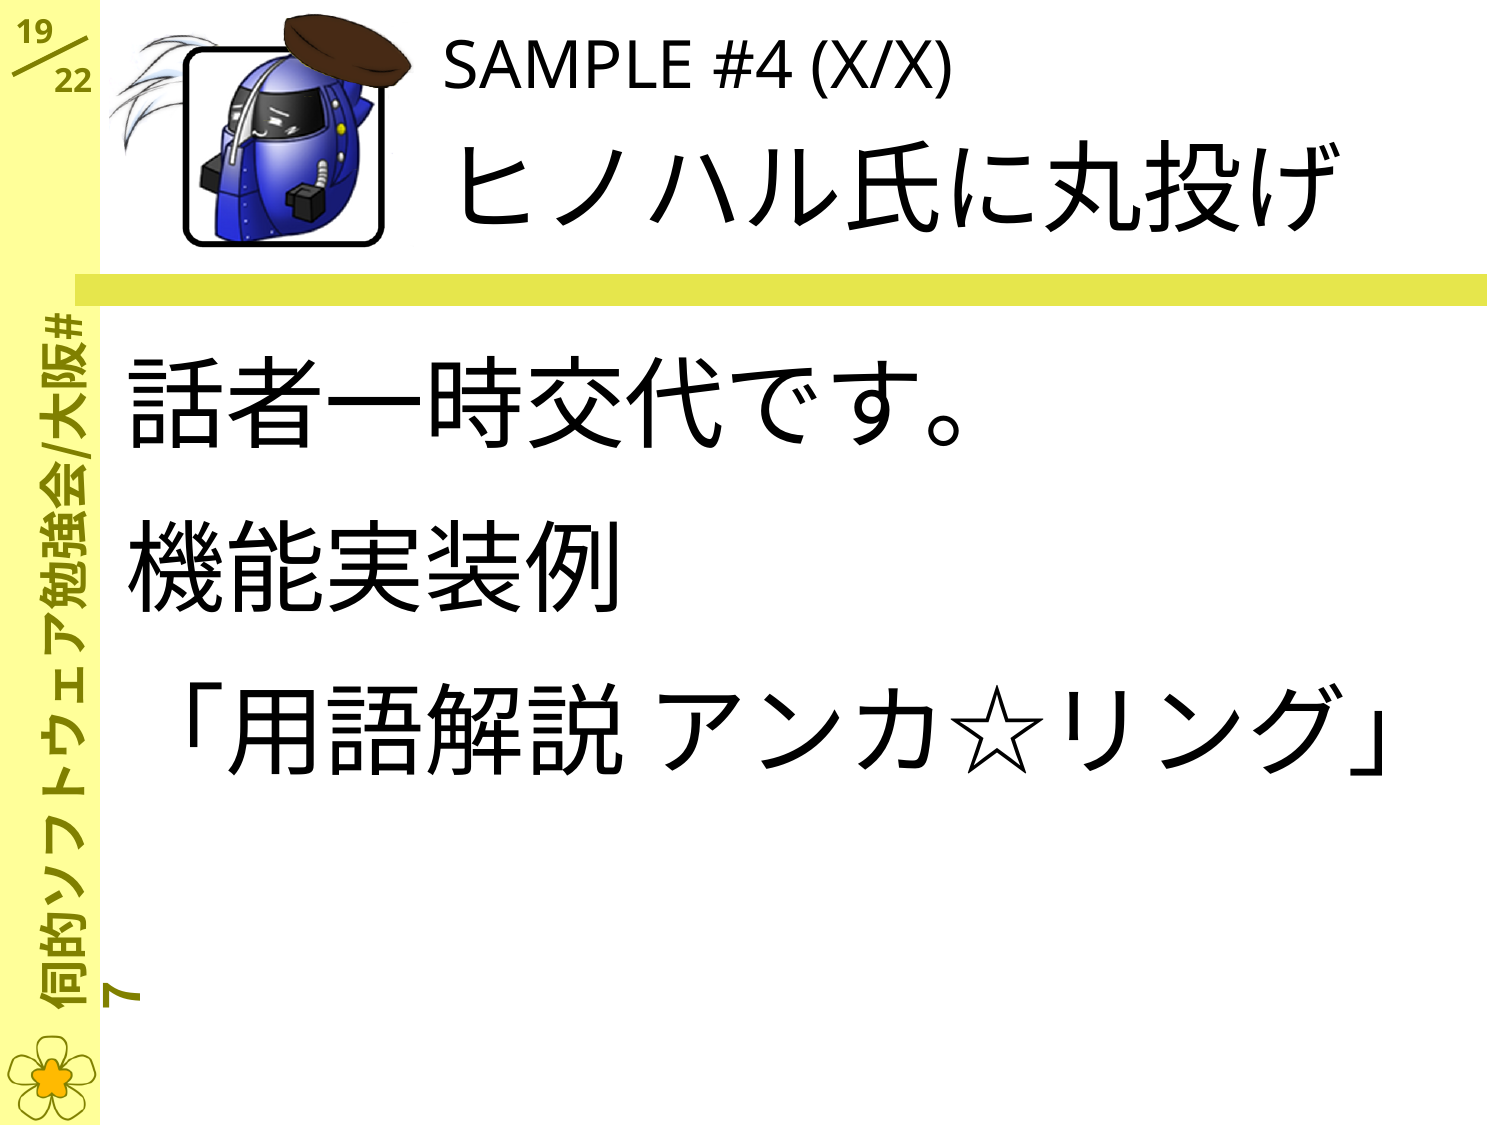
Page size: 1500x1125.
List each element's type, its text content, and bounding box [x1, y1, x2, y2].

picture [109, 9, 414, 249]
title SAMPLE #4 (X/X) ヒノハル氏に丸投げ [442, 17, 1476, 254]
list 話者一時交代です。 機能実装例 「用語解説 アンカ☆リング」 [125, 324, 1476, 1125]
picture [5, 1033, 99, 1122]
